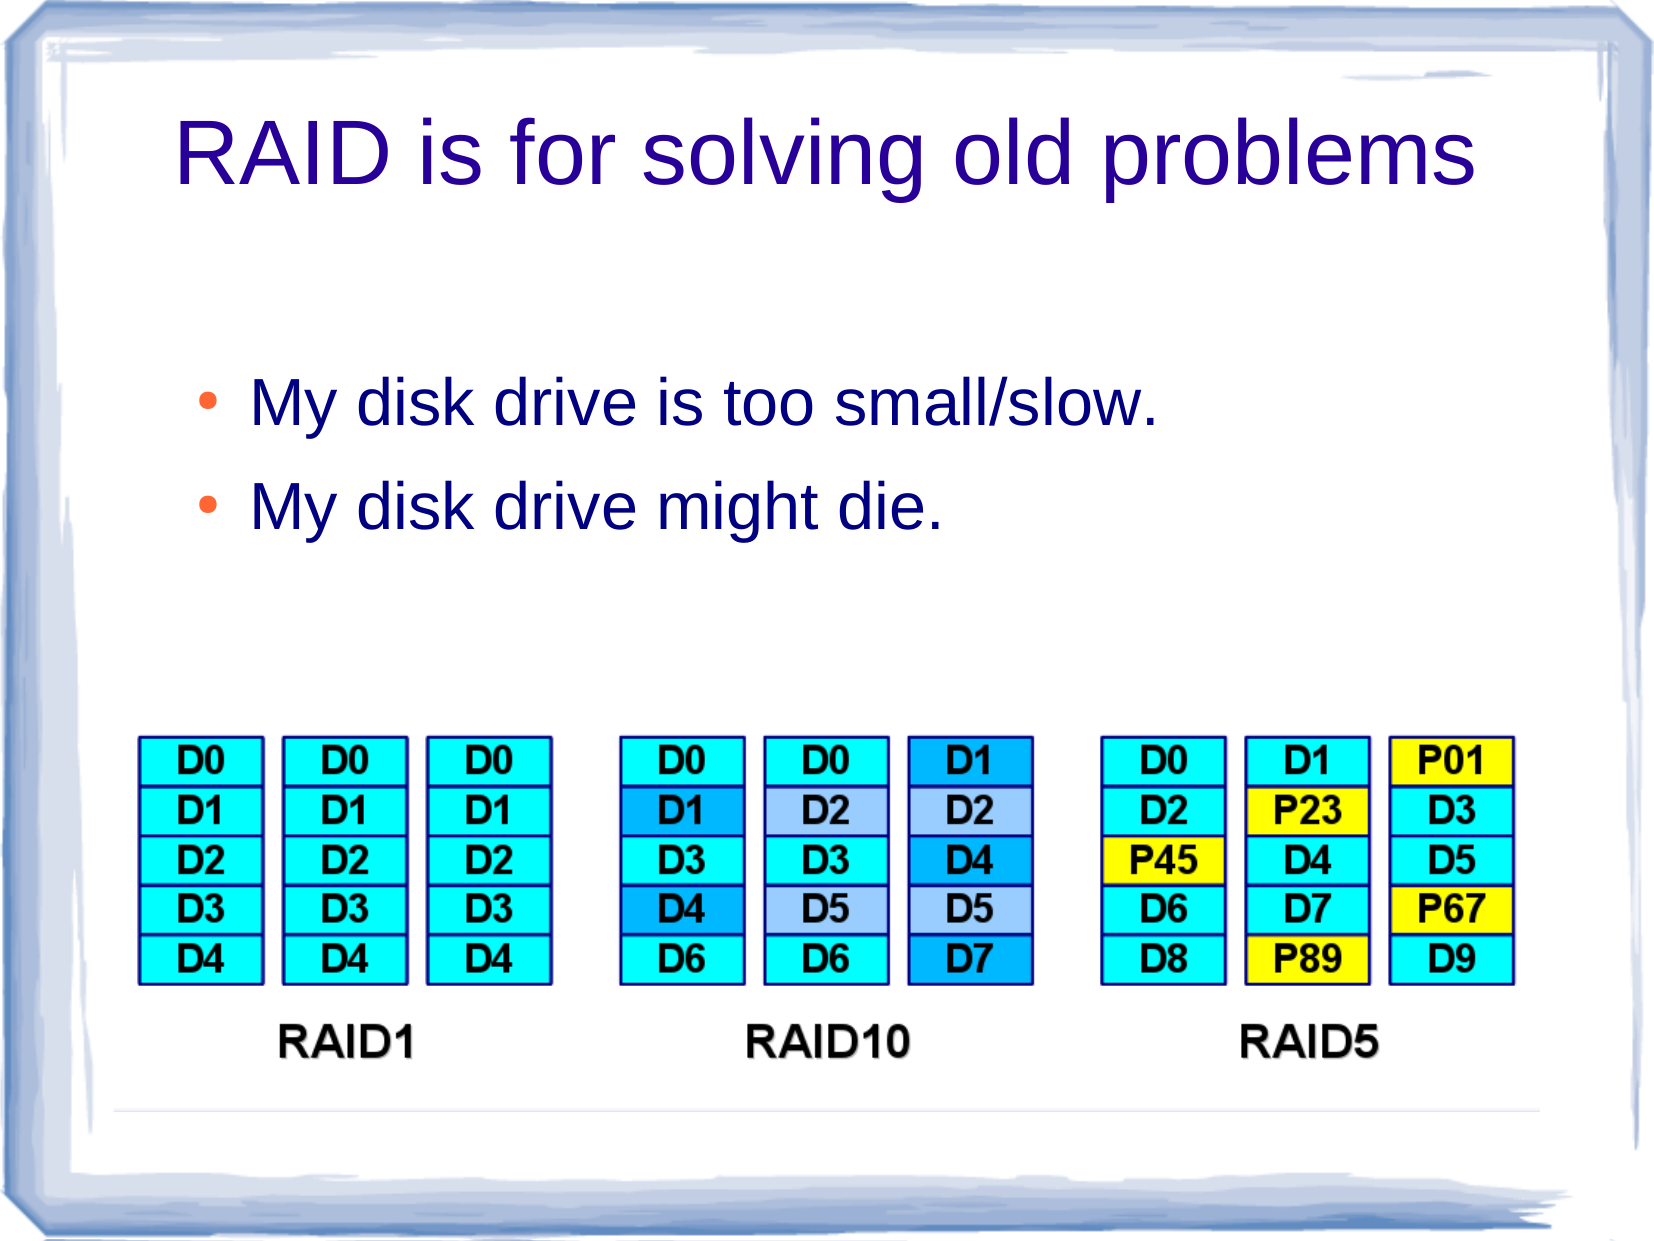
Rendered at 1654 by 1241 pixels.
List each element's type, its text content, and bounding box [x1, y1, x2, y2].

list My disk drive is too small/slow. My disk drive might die. [178, 364, 1570, 1147]
title RAID is for solving old problems [82, 49, 1571, 257]
picture [0, 0, 1654, 1241]
